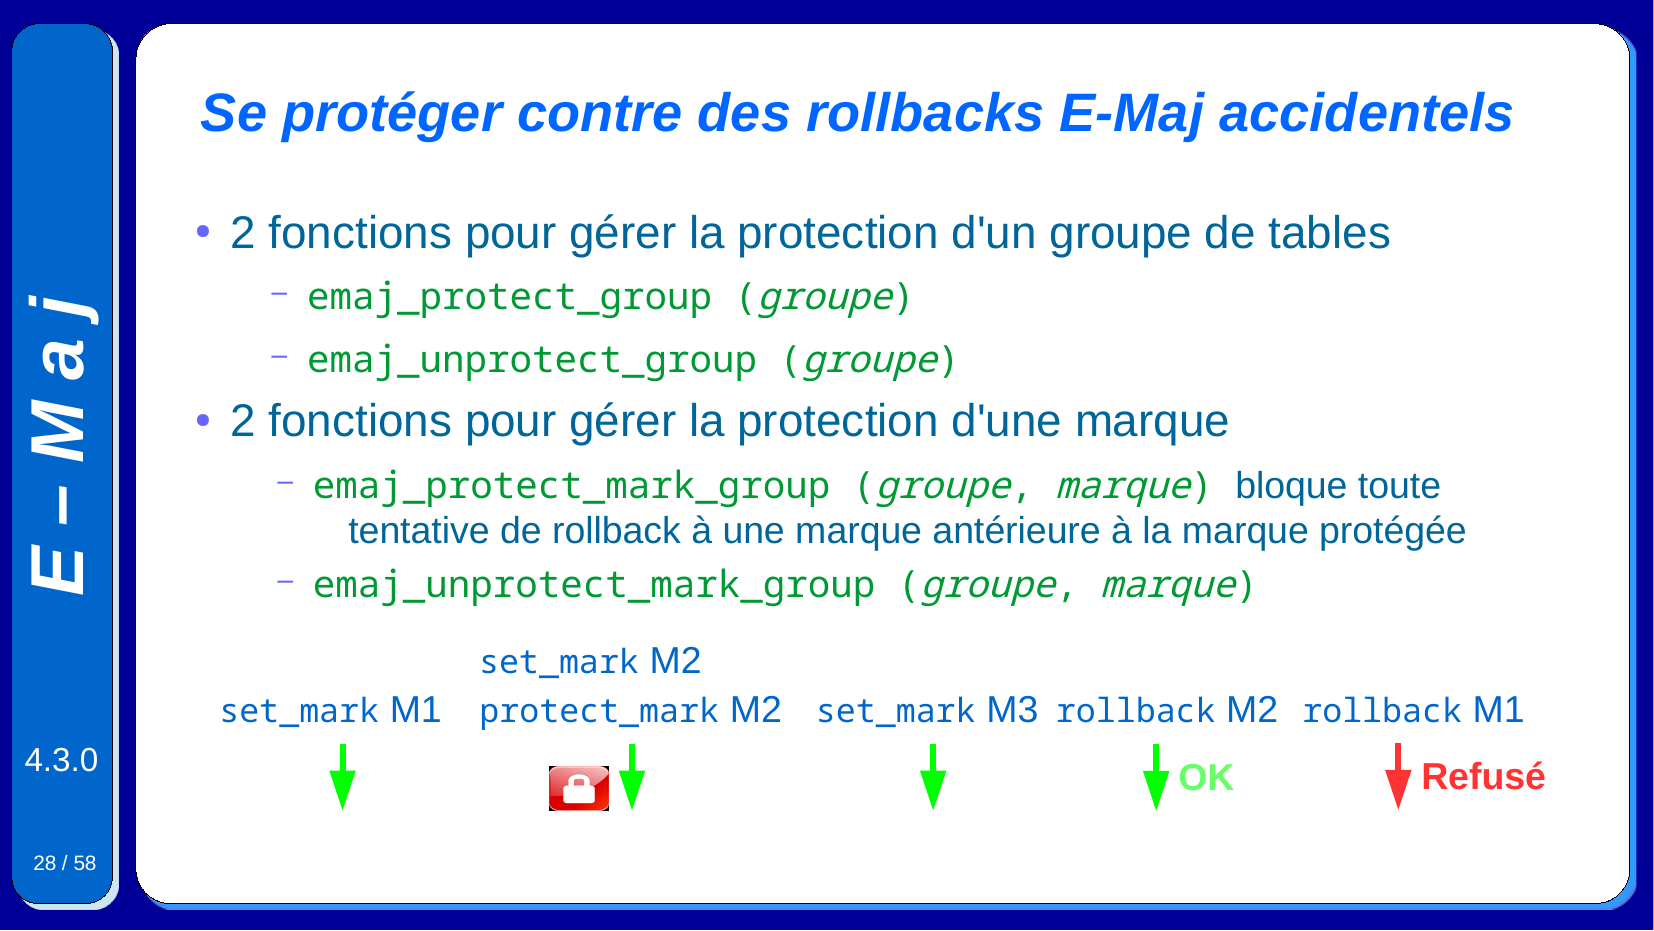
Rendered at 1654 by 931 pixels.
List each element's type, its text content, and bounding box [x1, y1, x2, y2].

text_box rollback M2 [1058, 680, 1287, 739]
text_box set_mark M3 [801, 680, 1058, 739]
title Se protéger contre des rollbacks E-Maj accidentels [200, 34, 1575, 191]
picture [549, 766, 609, 811]
text_box rollback M1 [1287, 680, 1540, 739]
text_box set_mark M1 [204, 680, 461, 739]
text_box Refusé [1396, 748, 1571, 806]
text_box set_mark M2 [464, 630, 721, 680]
text_box OK [1163, 749, 1250, 806]
text_box protect_mark M2 [464, 680, 797, 739]
list 2 fonctions pour gérer la protection d'un groupe de tables emaj_protect_group (groupe) emaj_unprotect_group (groupe) 2 fonctions pour gérer la protection d'une marque emaj_protect_mark_group (groupe, marque) bloque toute tentative de rollback à une marque antérieure à la marque protégée emaj_unprotect_mark_group (groupe, marque) [177, 206, 1587, 591]
